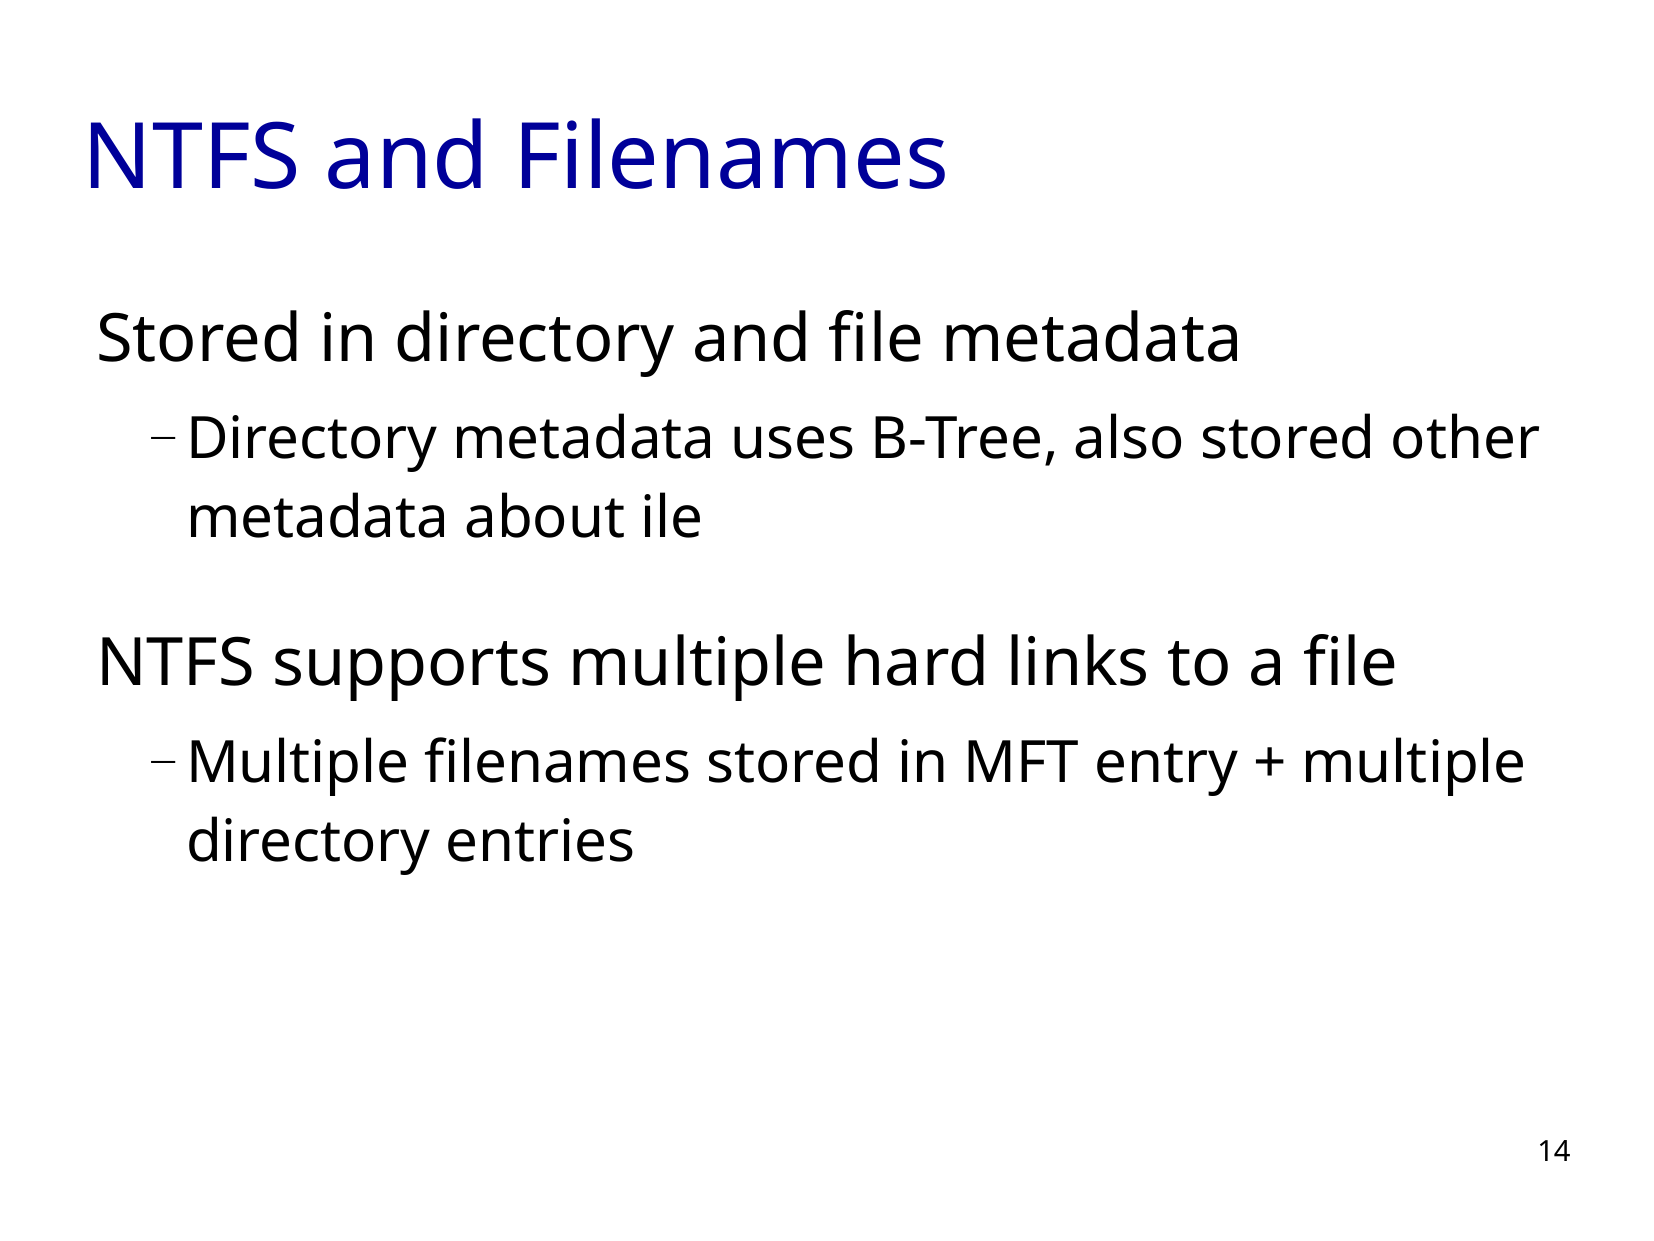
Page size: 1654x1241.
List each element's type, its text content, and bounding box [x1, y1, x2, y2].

title NTFS and Filenames [82, 49, 1571, 257]
list Stored in directory and file metadata Directory metadata uses B-Tree, also stored other metadata about ile NTFS supports multiple hard links to a file Multiple filenames stored in MFT entry + multiple directory entries [60, 290, 1571, 1096]
